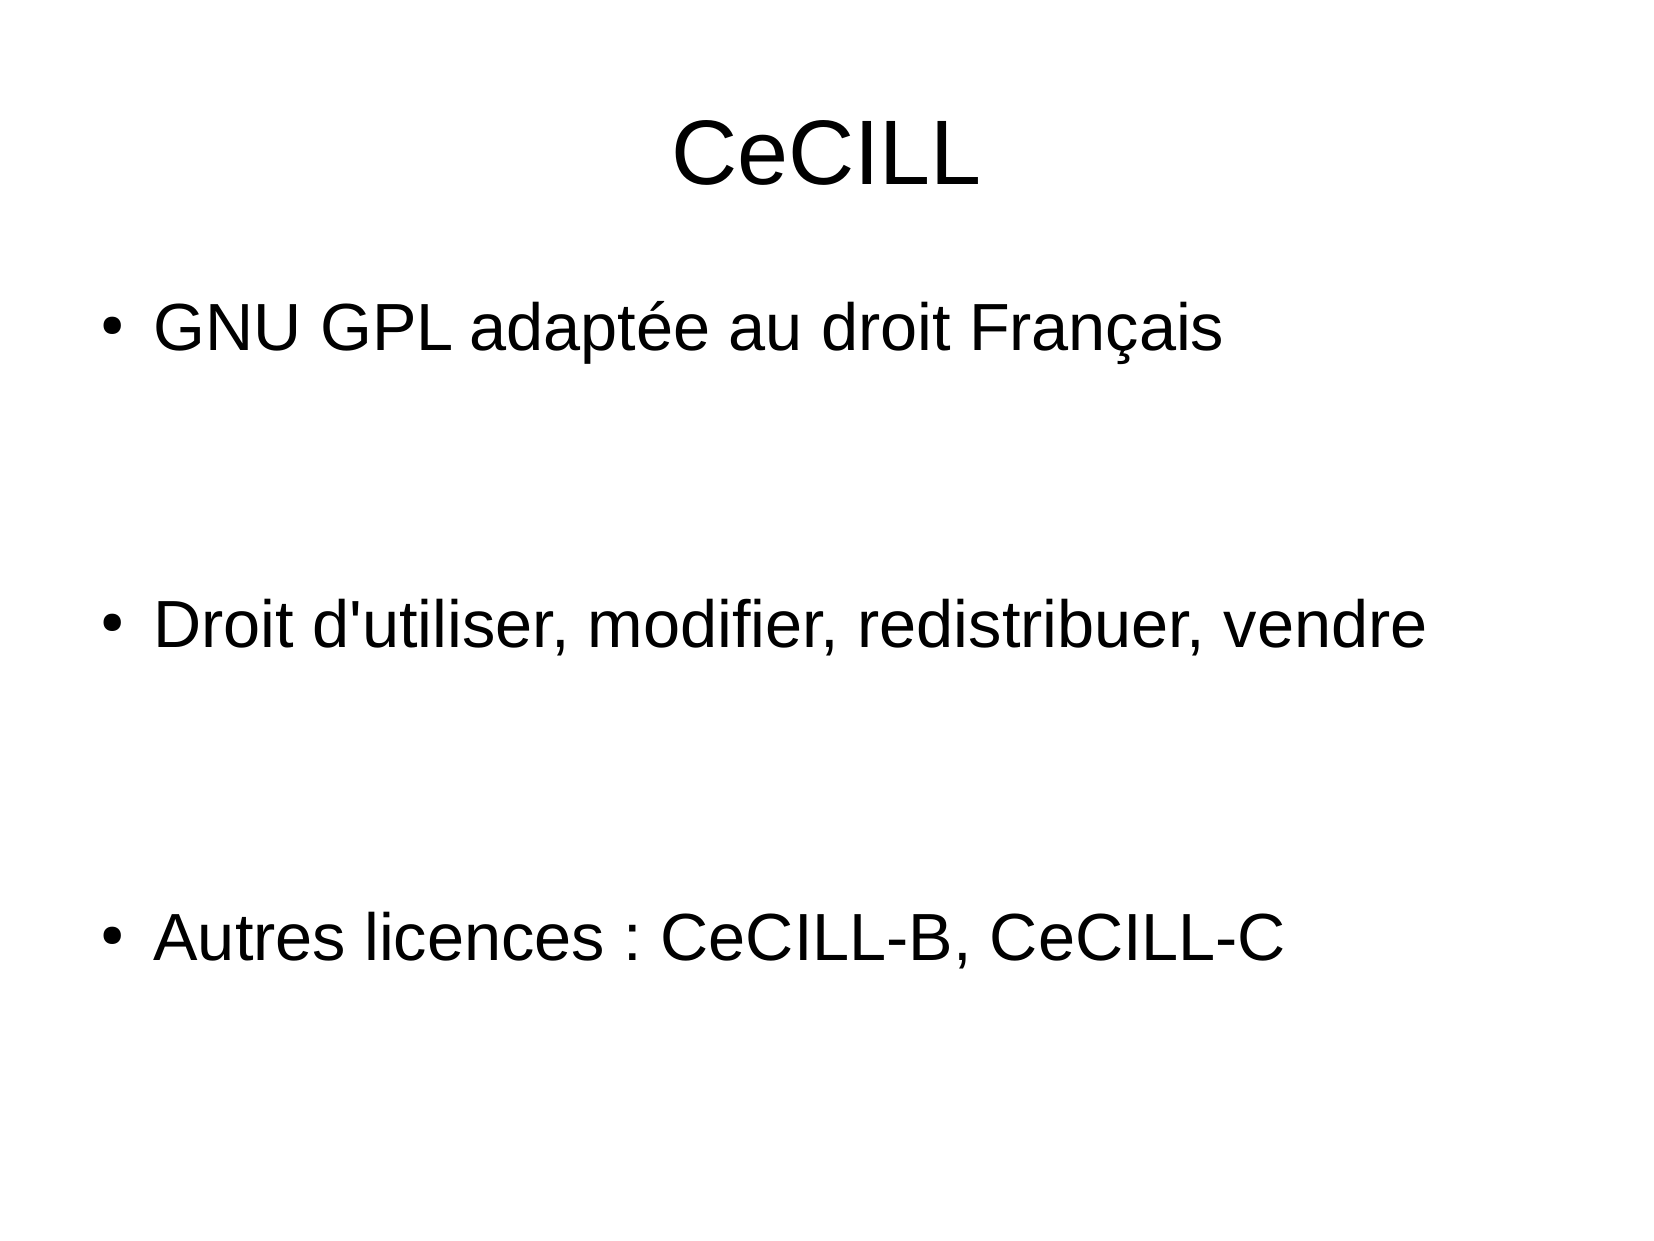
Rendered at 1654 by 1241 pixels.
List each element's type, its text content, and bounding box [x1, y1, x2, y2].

list GNU GPL adaptée au droit Français Droit d'utiliser, modifier, redistribuer, vendre Autres licences : CeCILL-B, CeCILL-C [82, 290, 1571, 1010]
title CeCILL [82, 49, 1571, 257]
